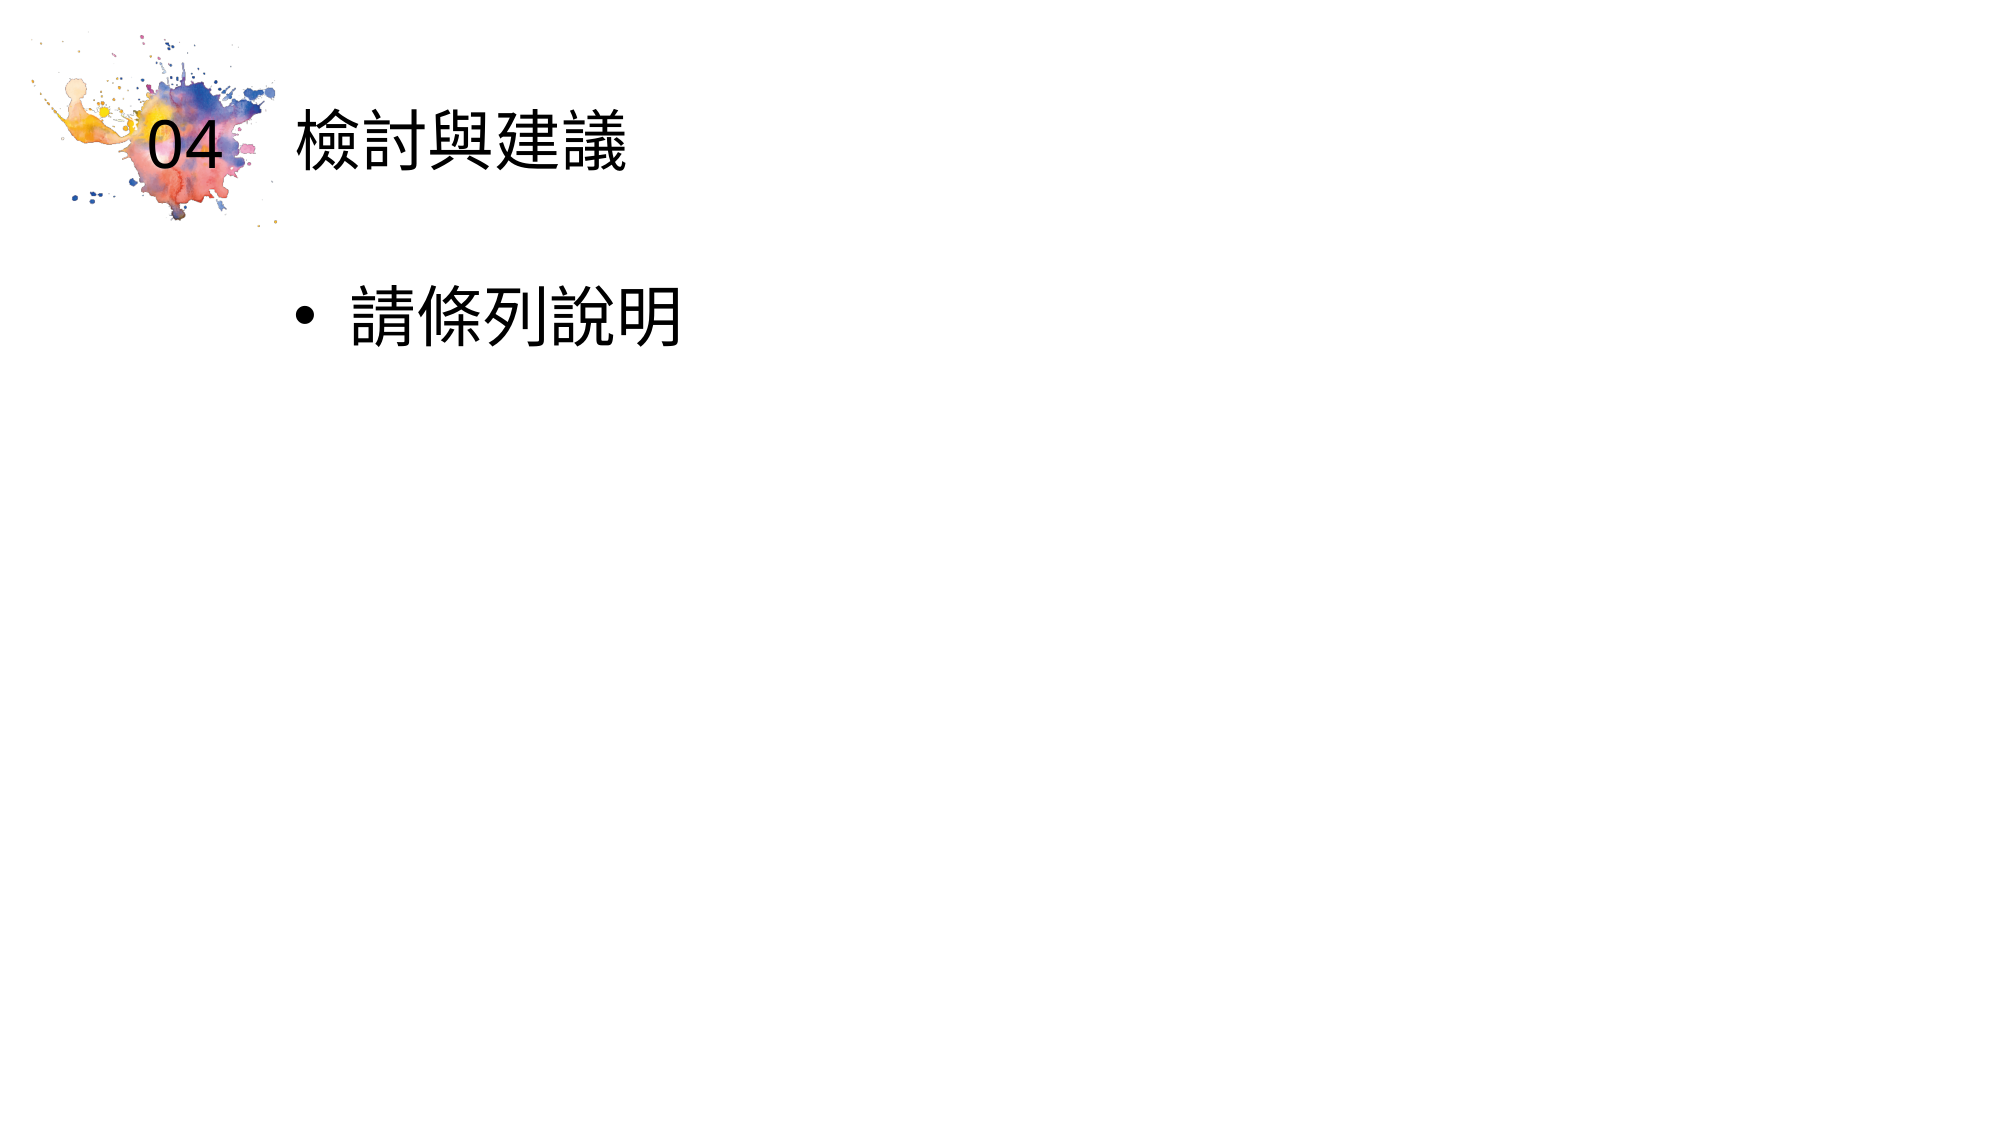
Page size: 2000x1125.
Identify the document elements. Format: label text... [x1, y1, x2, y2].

list 請條列說明 [279, 262, 1872, 1005]
title 檢討與建議 [279, 45, 1872, 233]
